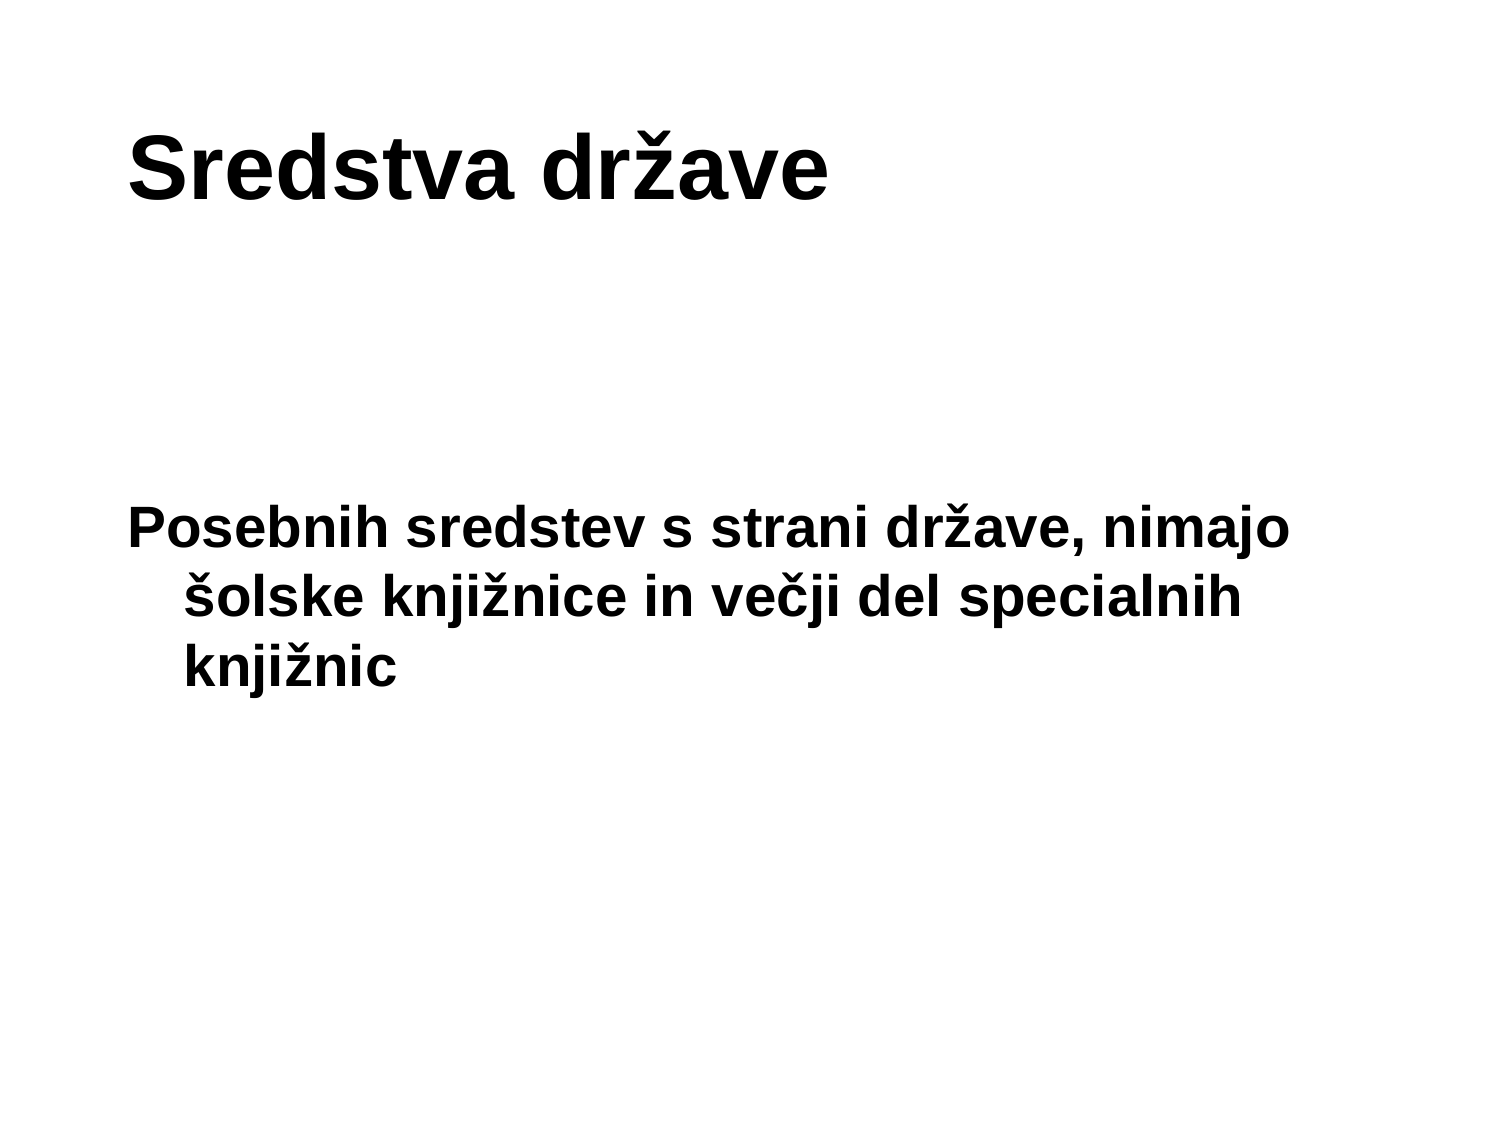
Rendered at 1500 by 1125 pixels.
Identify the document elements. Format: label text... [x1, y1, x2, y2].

title Sredstva države [112, 37, 1388, 225]
list Posebnih sredstev s strani države, nimajo šolske knjižnice in večji del specialnih knjižnic [112, 312, 1388, 988]
